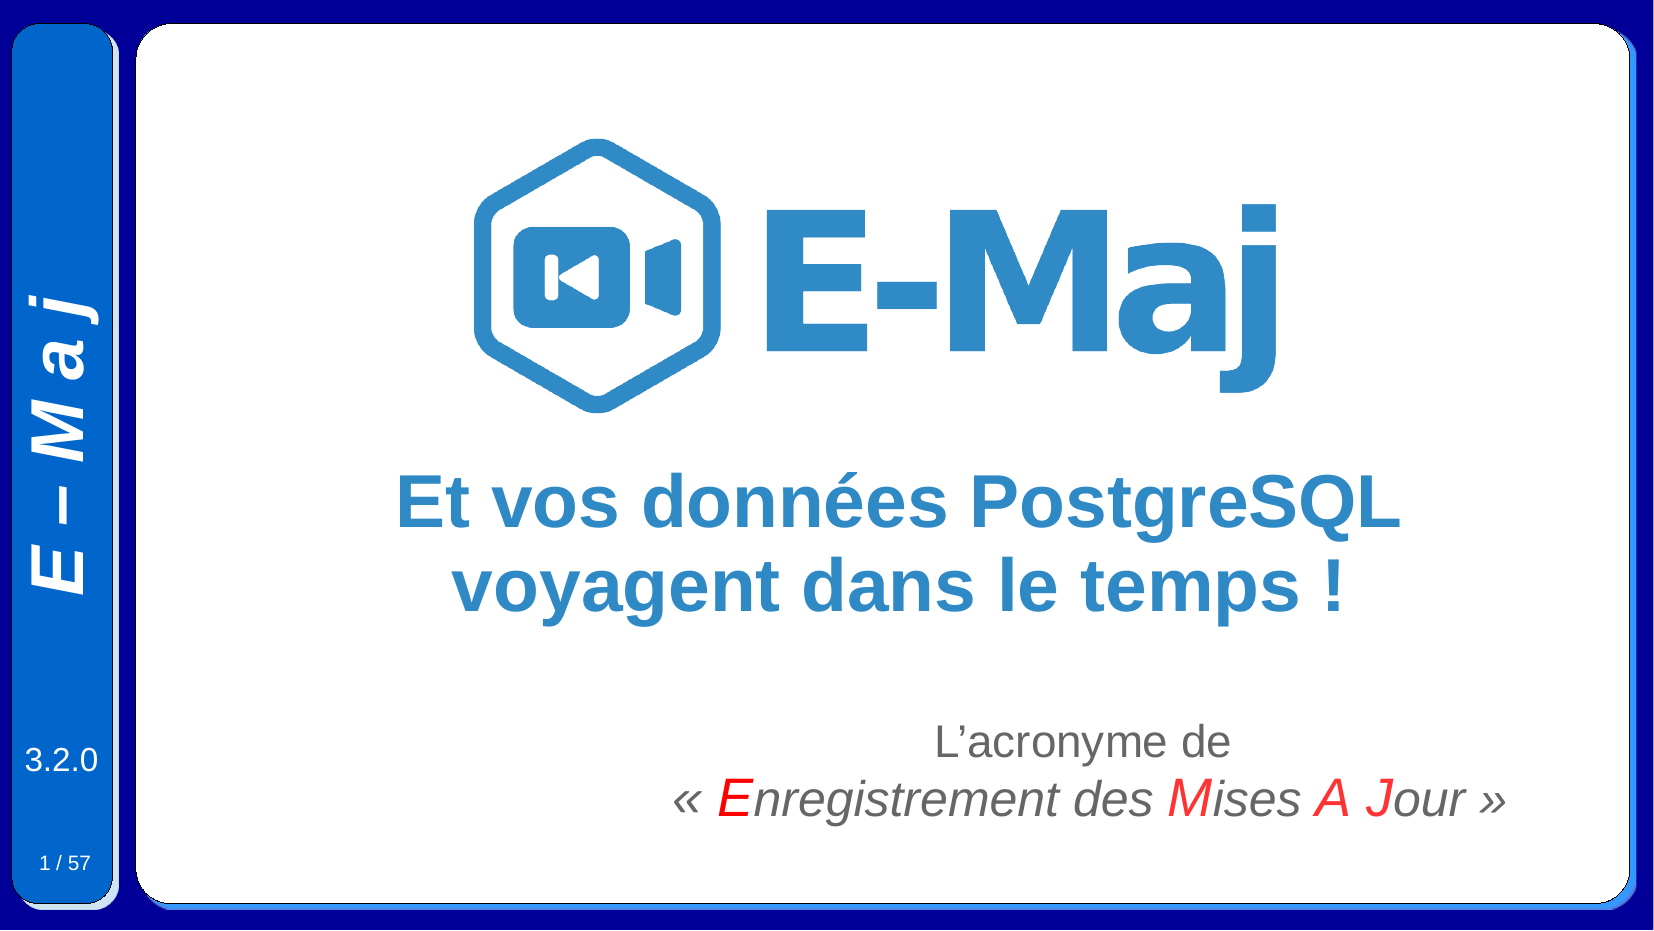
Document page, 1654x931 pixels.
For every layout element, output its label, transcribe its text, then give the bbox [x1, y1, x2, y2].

text_box L’acronyme de « Enregistrement des Mises A Jour » [602, 708, 1577, 875]
picture [472, 137, 1276, 414]
subtitle Et vos données PostgreSQL voyagent dans le temps ! [194, 366, 1570, 832]
